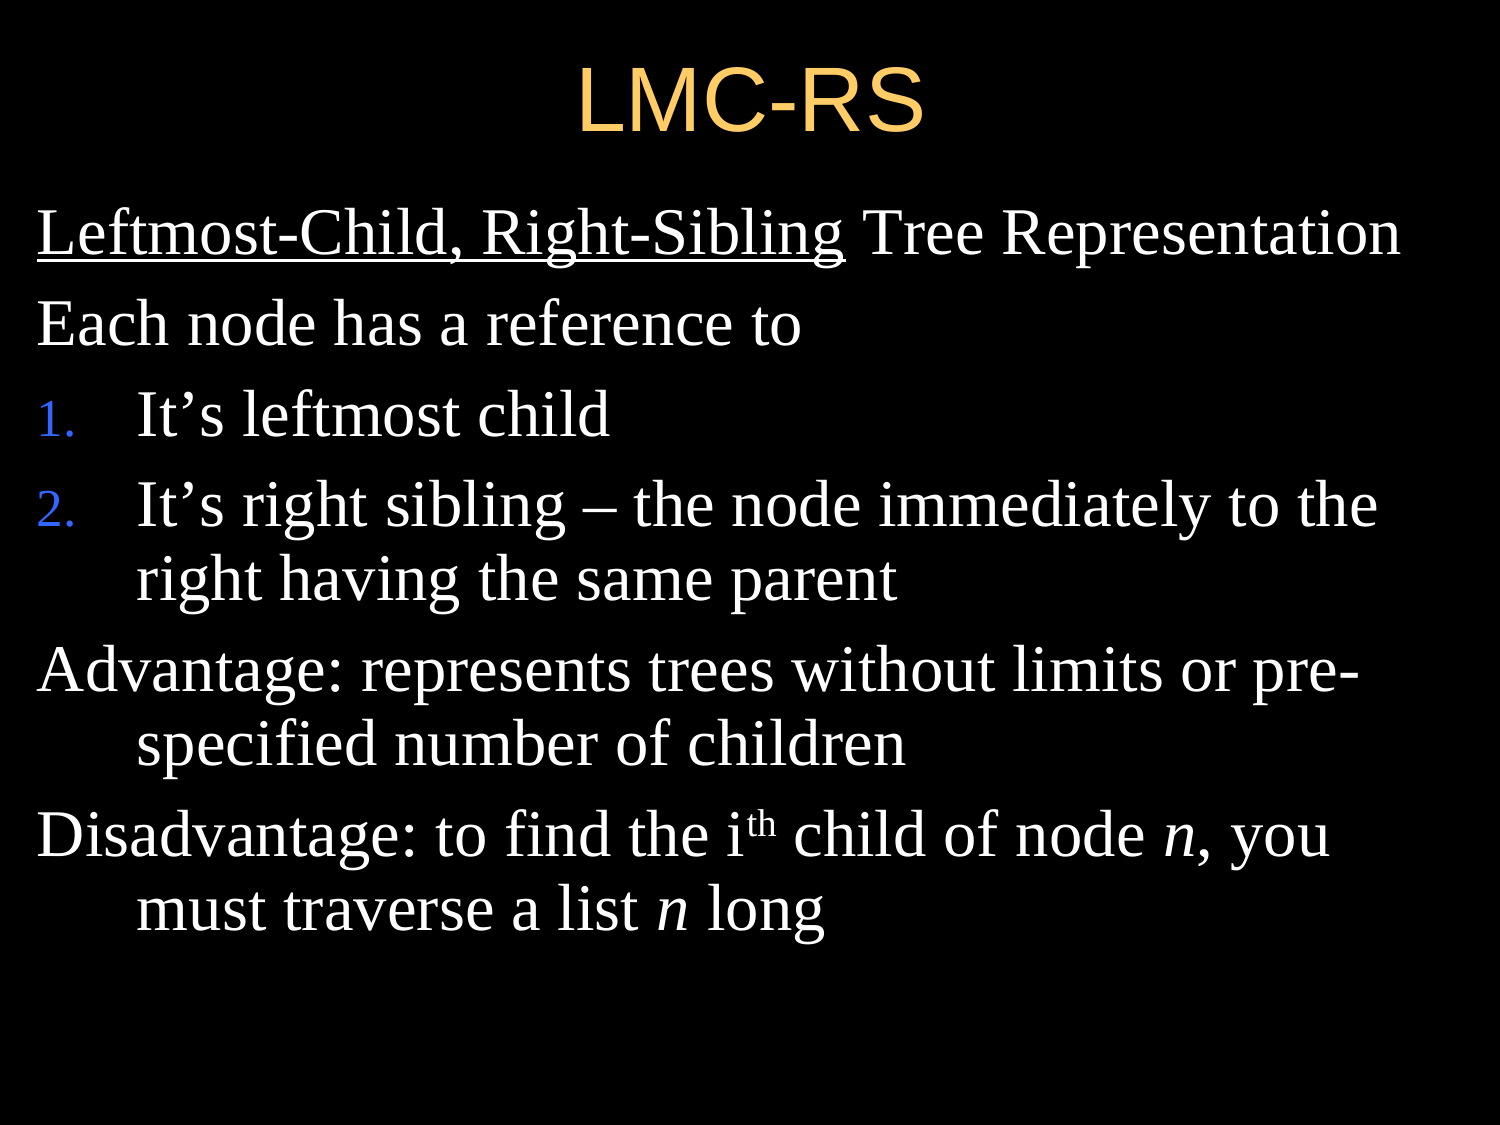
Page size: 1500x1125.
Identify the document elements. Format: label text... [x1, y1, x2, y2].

list Leftmost-Child, Right-Sibling Tree Representation Each node has a reference to It’s leftmost child It’s right sibling – the node immediately to the right having the same parent Advantage: represents trees without limits or pre-specified number of children Disadvantage: to find the ith child of node n, you must traverse a list n long [22, 187, 1482, 1026]
title LMC-RS [22, 37, 1480, 163]
